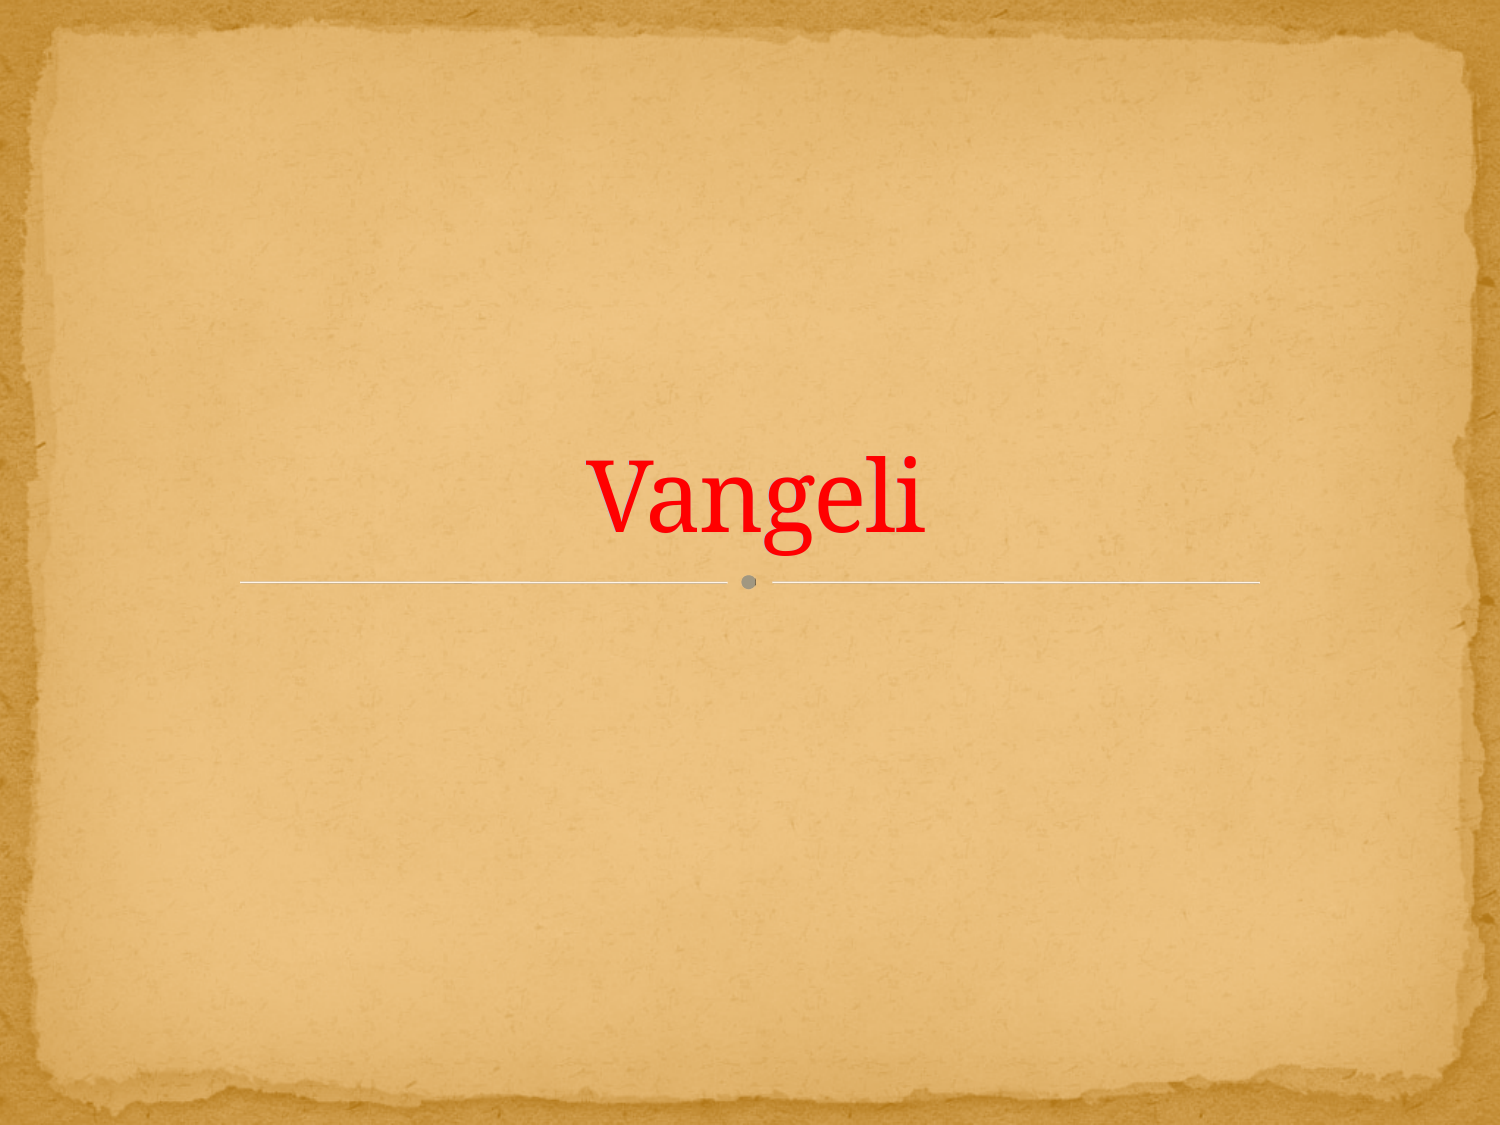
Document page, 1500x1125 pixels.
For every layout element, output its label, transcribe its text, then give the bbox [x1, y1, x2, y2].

title Vangeli [75, 235, 1438, 561]
